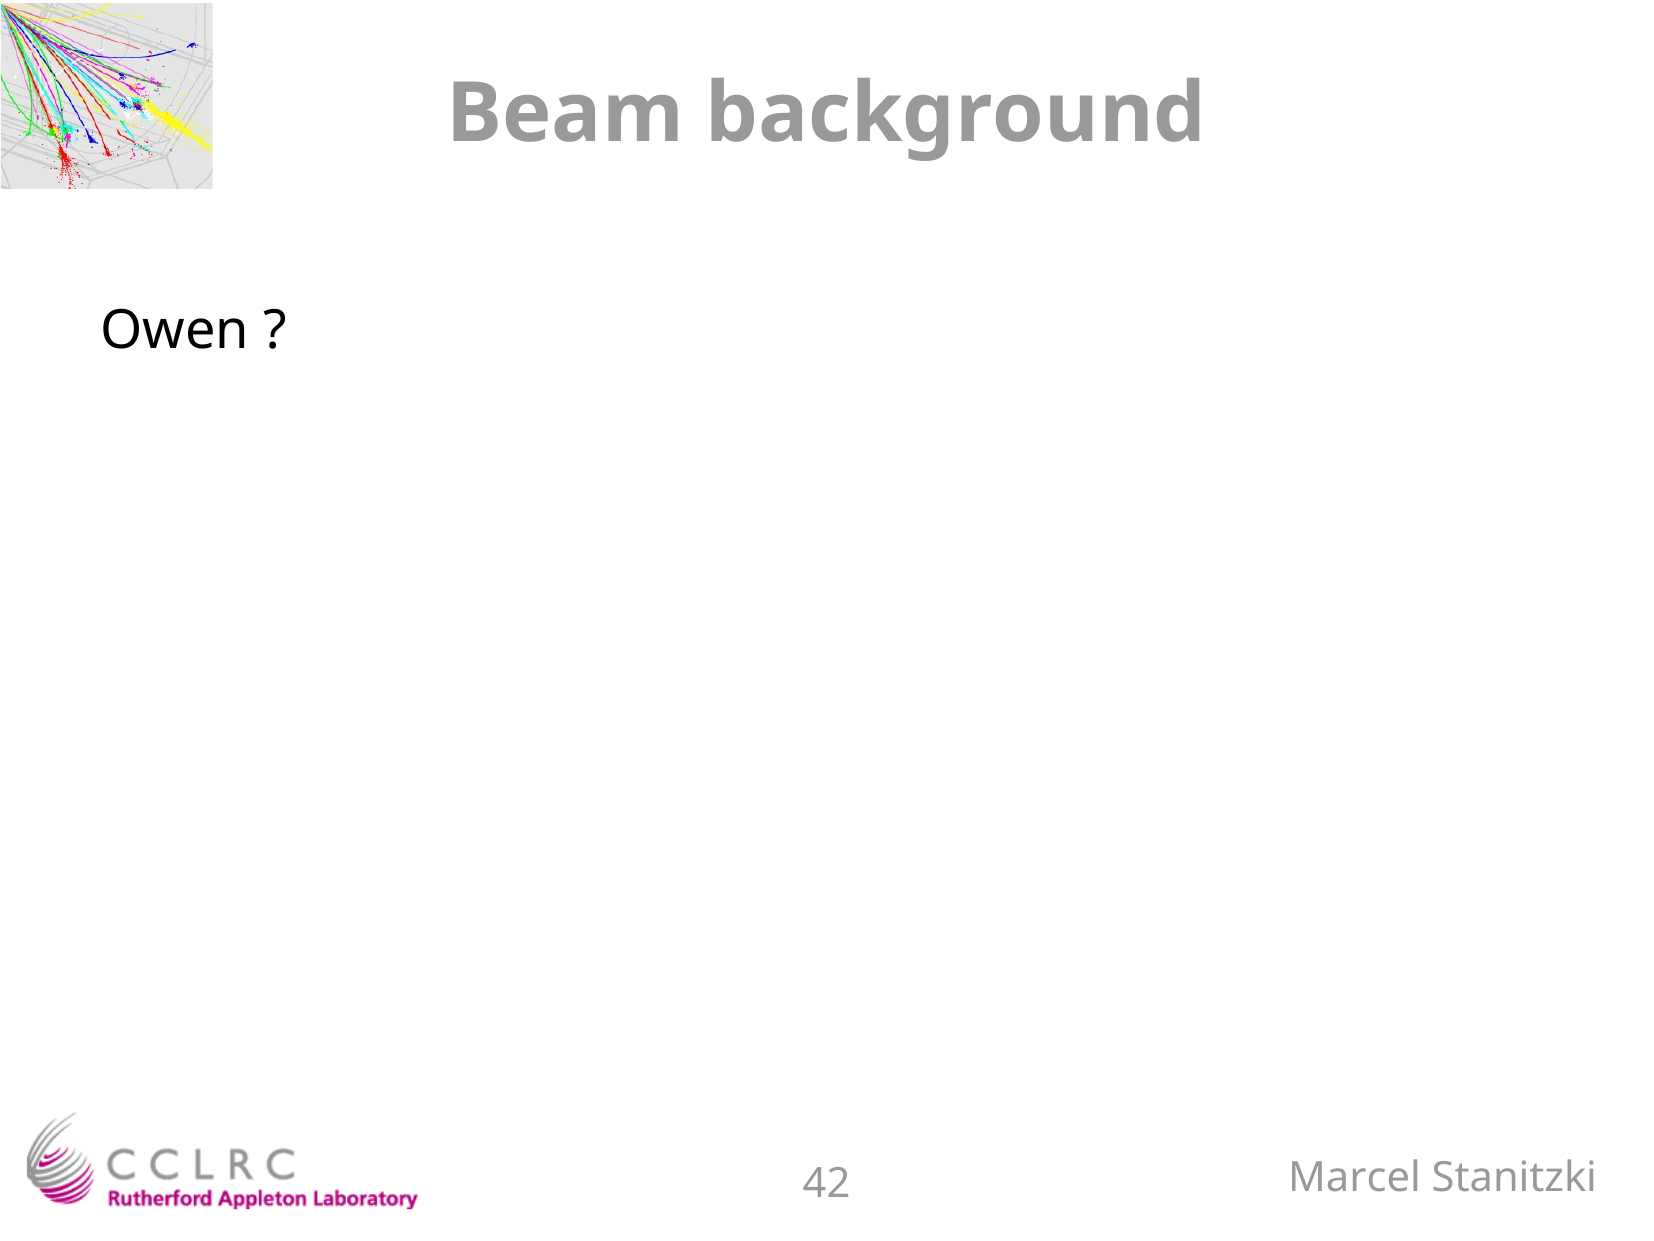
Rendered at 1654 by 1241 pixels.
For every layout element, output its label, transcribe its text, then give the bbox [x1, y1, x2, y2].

picture [19, 1110, 426, 1212]
list Owen ? [82, 290, 1571, 1109]
picture [0, 3, 213, 189]
title Beam background [203, 5, 1451, 213]
